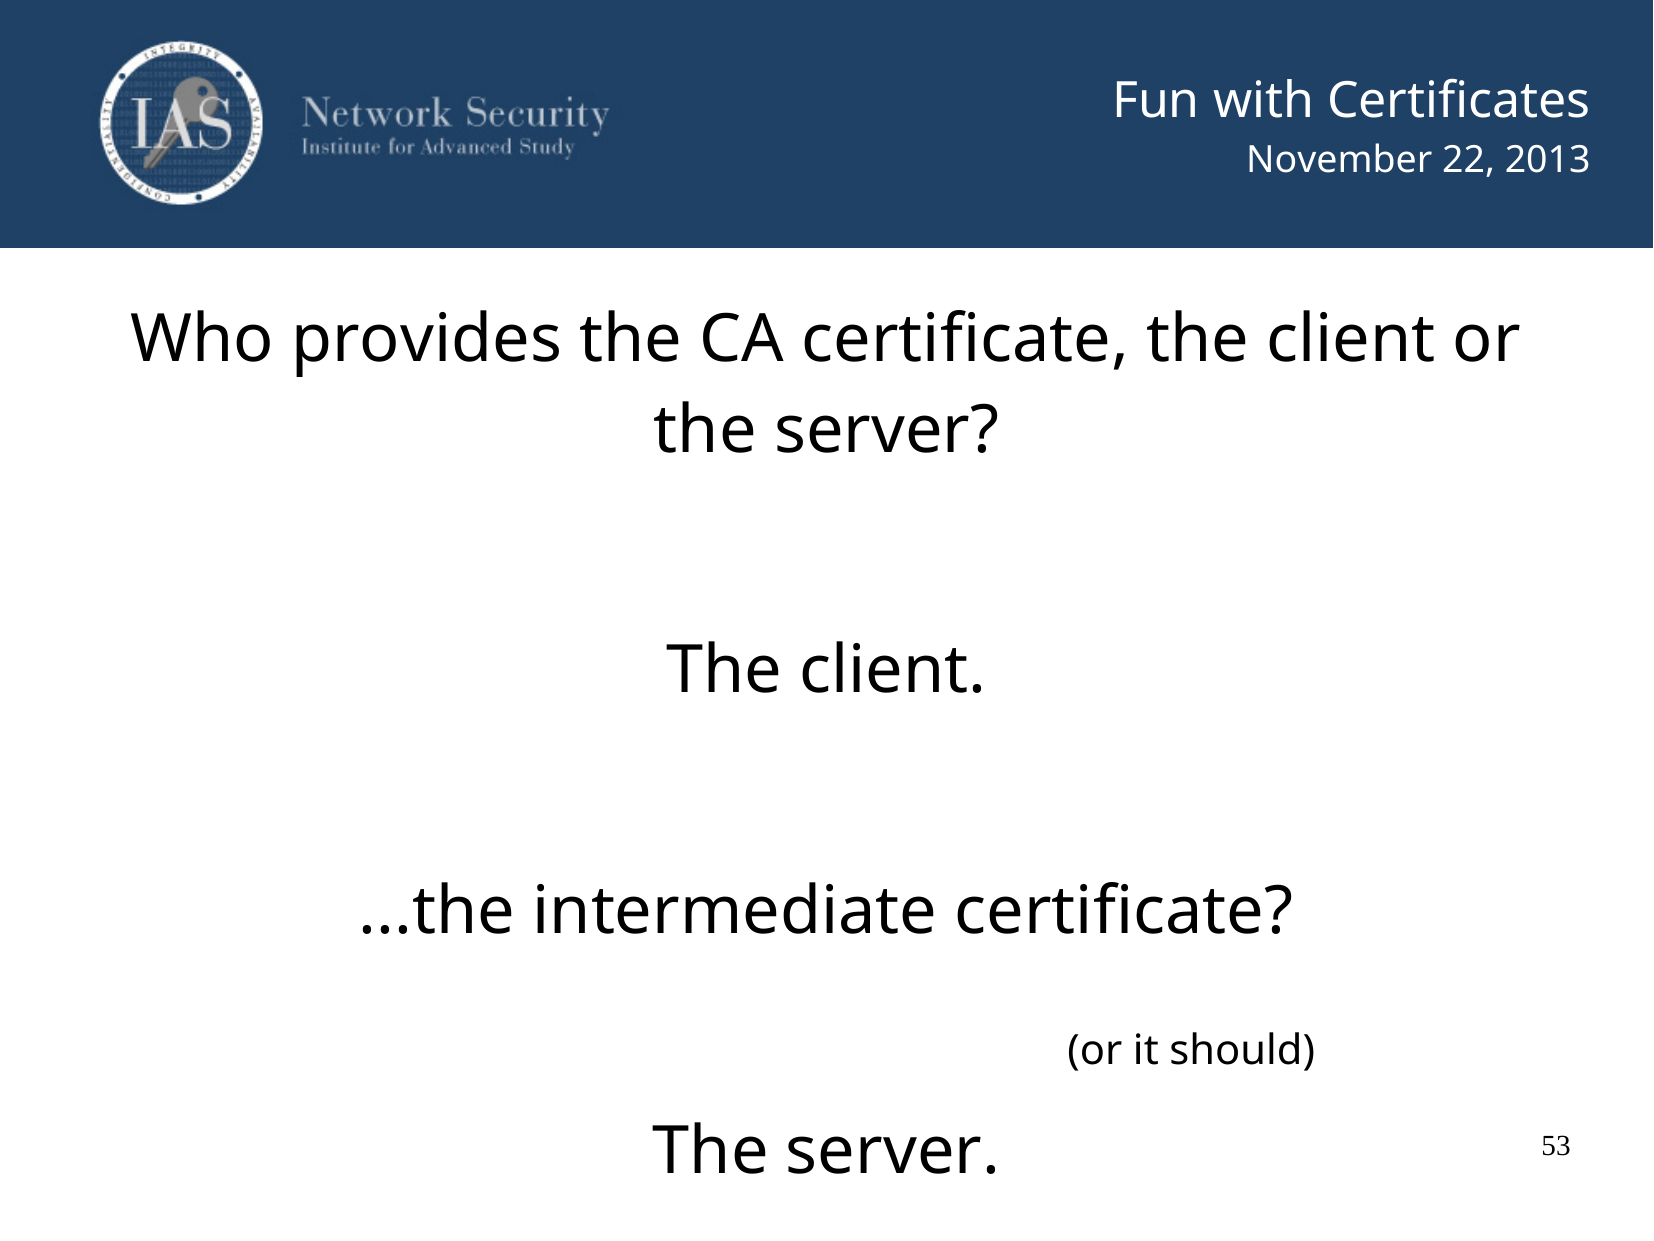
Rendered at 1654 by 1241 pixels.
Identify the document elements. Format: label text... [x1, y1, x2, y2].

list Who provides the CA certificate, the client or the server? The client. ...the intermediate certificate? The server. [82, 290, 1571, 1090]
text_box (or it should) [1052, 1012, 1351, 1076]
picture [0, 0, 1653, 248]
